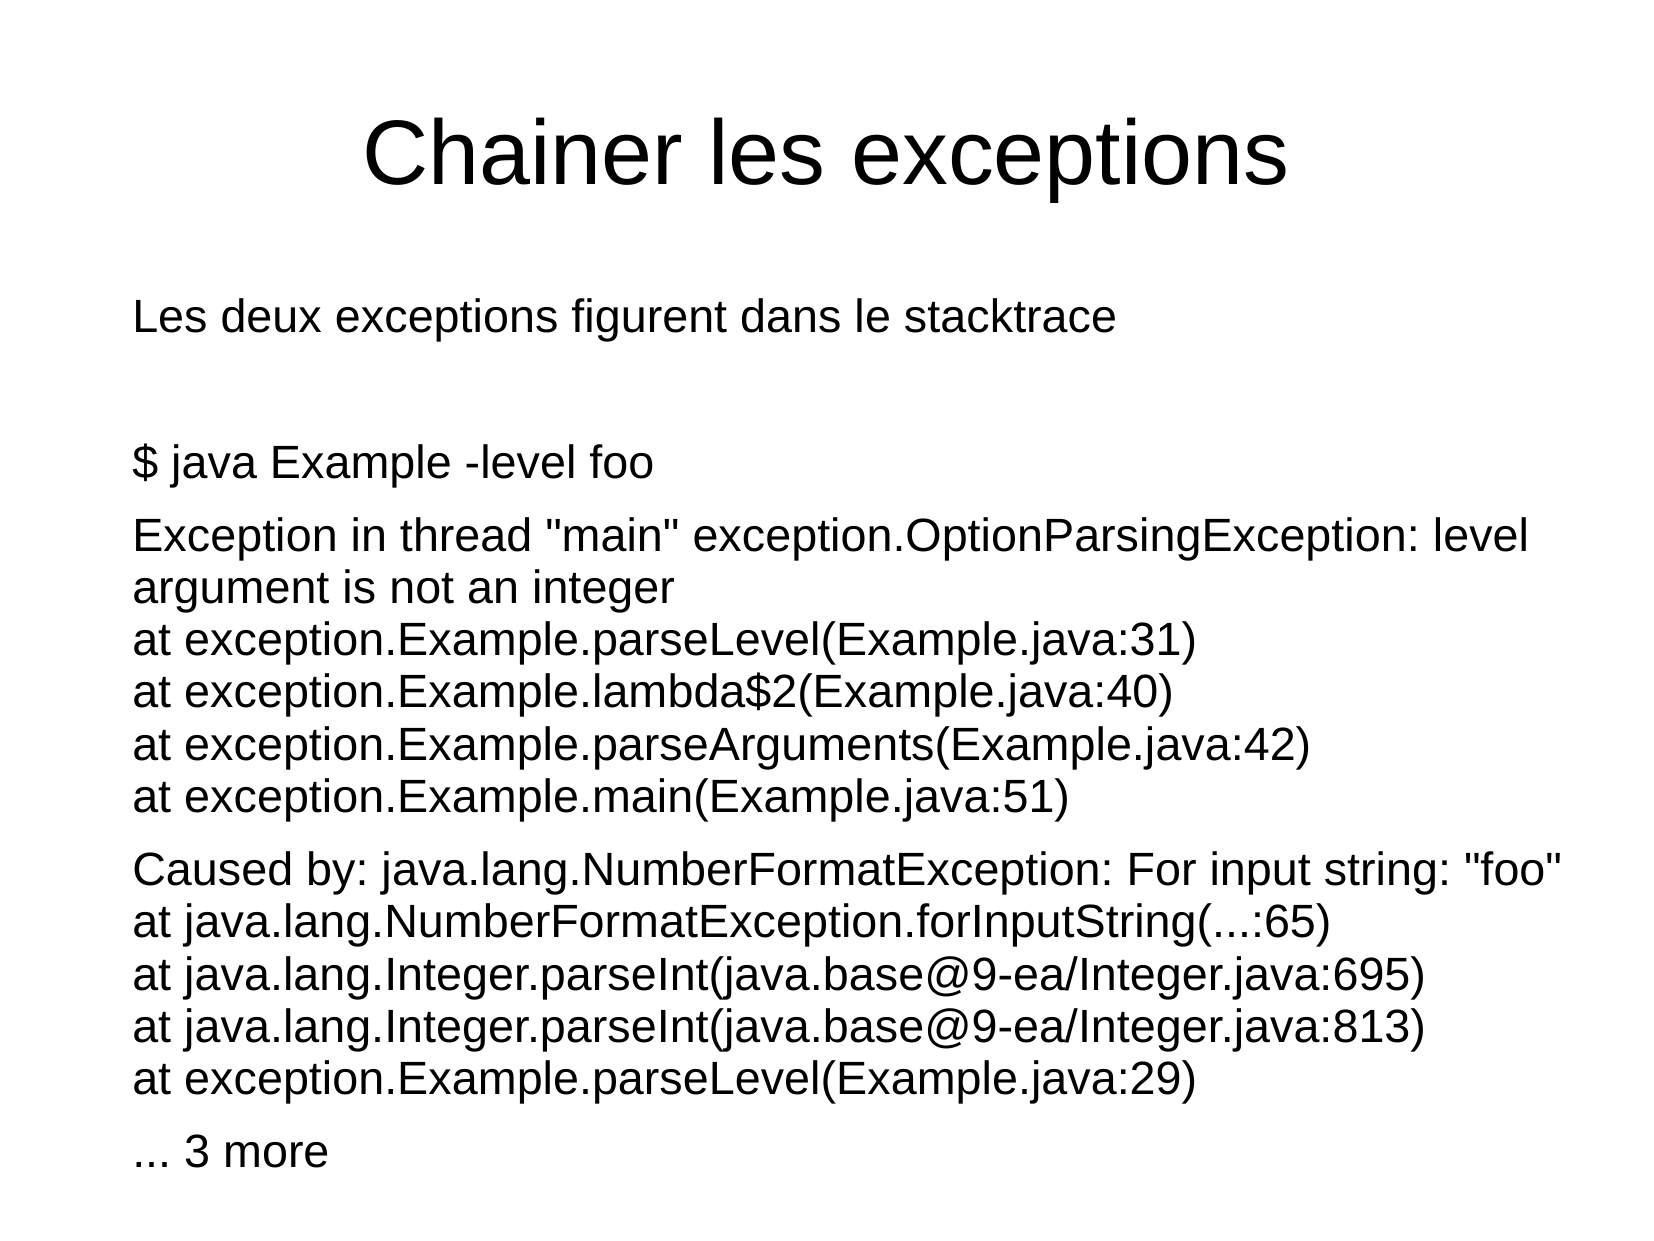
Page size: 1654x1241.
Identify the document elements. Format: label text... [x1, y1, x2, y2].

list Les deux exceptions figurent dans le stacktrace $ java Example -level foo Exception in thread "main" exception.OptionParsingException: level argument is not an integer at exception.Example.parseLevel(Example.java:31) at exception.Example.lambda$2(Example.java:40) at exception.Example.parseArguments(Example.java:42) at exception.Example.main(Example.java:51) Caused by: java.lang.NumberFormatException: For input string: "foo" at java.lang.NumberFormatException.forInputString(...:65) at java.lang.Integer.parseInt(java.base@9-ea/Integer.java:695) at java.lang.Integer.parseInt(java.base@9-ea/Integer.java:813) at exception.Example.parseLevel(Example.java:29) ... 3 more [82, 290, 1571, 1201]
title Chainer les exceptions [82, 49, 1571, 257]
